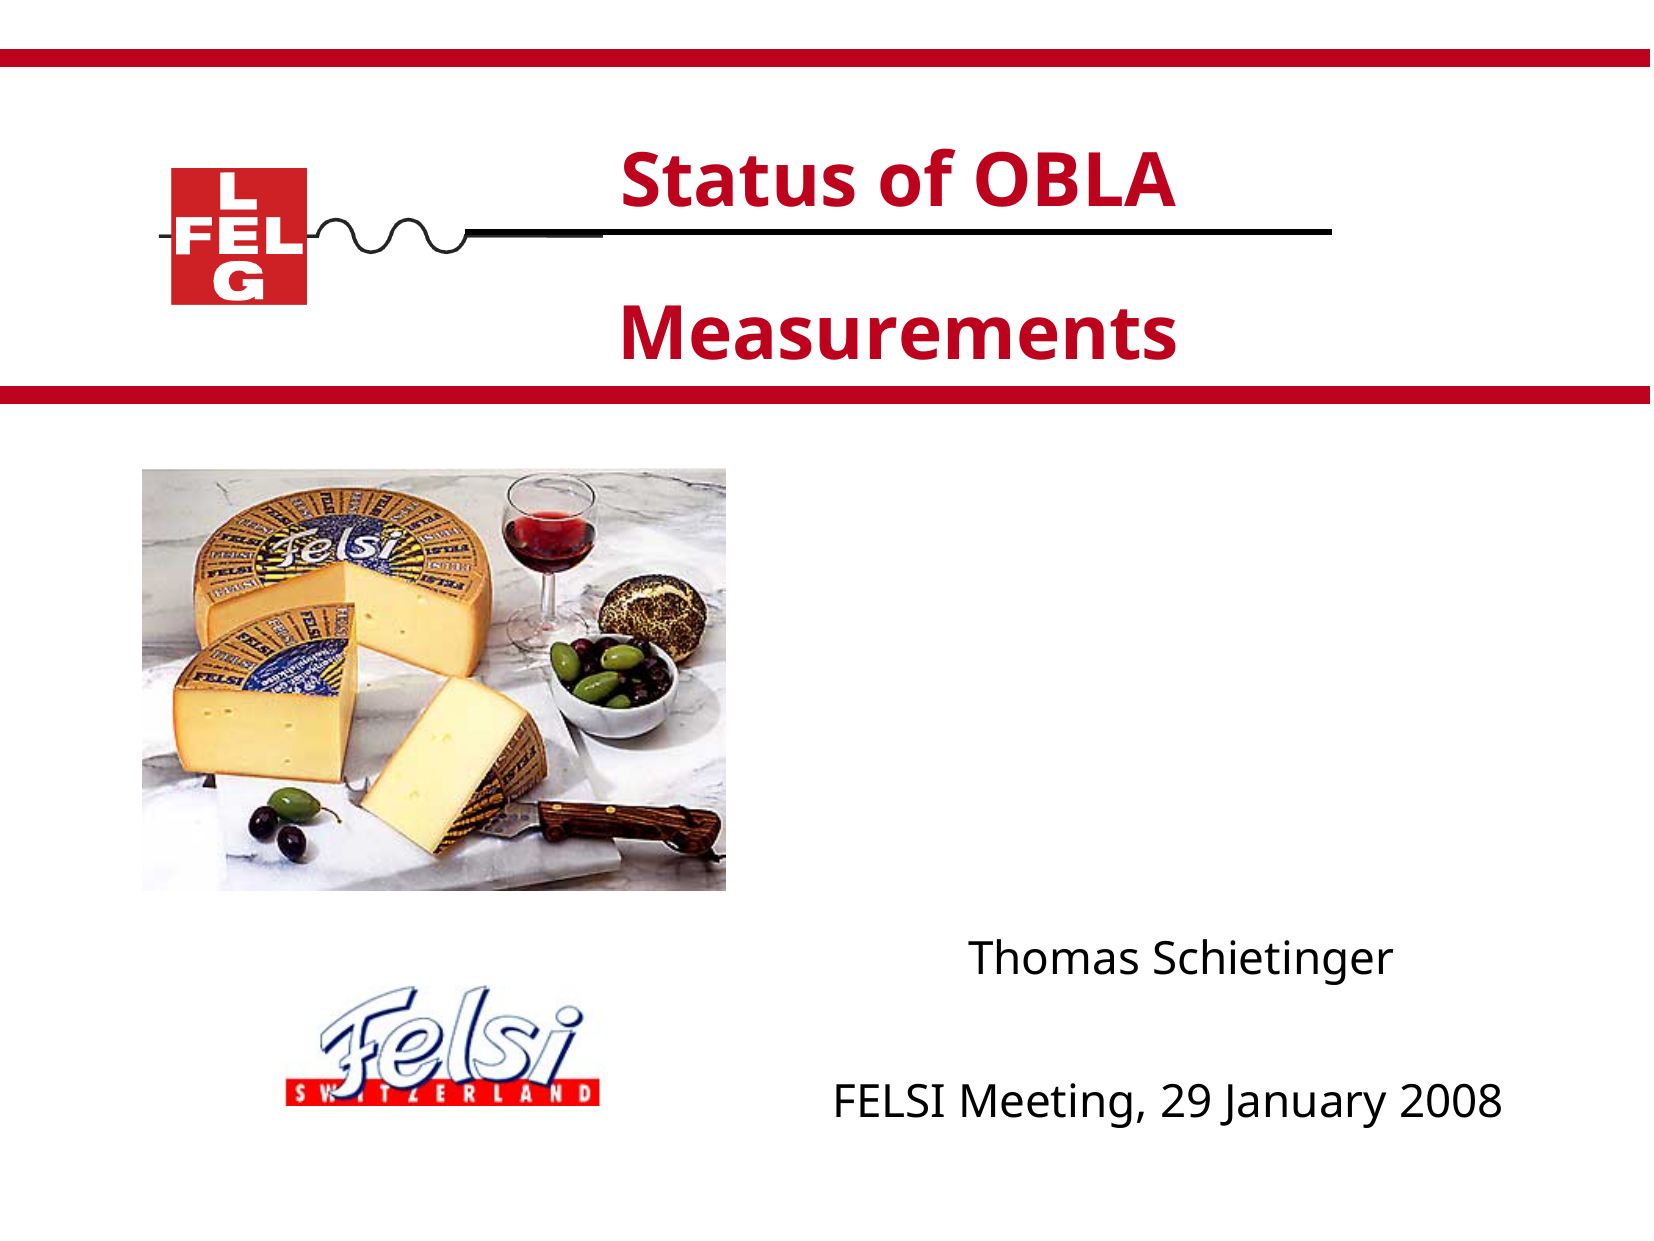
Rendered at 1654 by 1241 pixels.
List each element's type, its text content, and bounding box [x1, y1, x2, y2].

text_box FELSI Meeting, 29 January 2008 [780, 1068, 1557, 1130]
title Status of OBLA Measurements [202, 67, 1615, 386]
picture [155, 157, 202, 315]
text_box Thomas Schietinger [890, 925, 1473, 988]
picture [280, 985, 606, 1106]
picture [142, 468, 726, 891]
